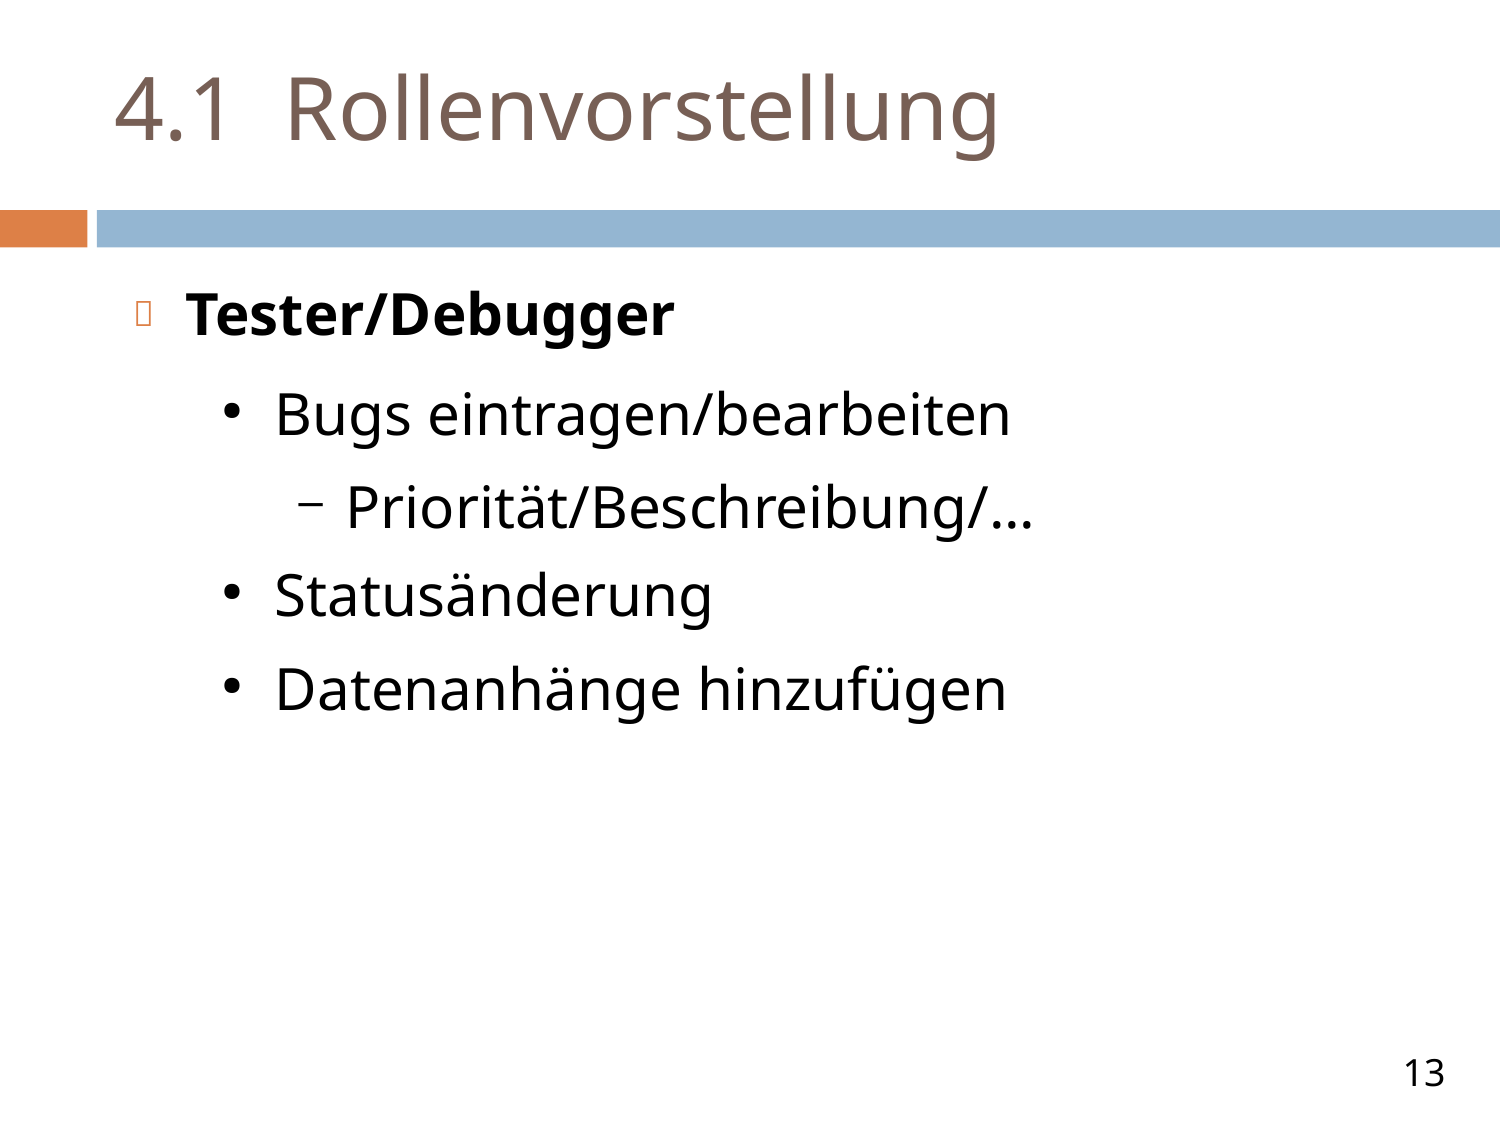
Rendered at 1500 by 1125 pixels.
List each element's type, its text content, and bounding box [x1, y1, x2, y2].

list Tester/Debugger Bugs eintragen/bearbeiten Priorität/Beschreibung/... Statusänderung Datenanhänge hinzufügen [118, 262, 1456, 1063]
title 4.1 Rollenvorstellung [99, 37, 1477, 200]
